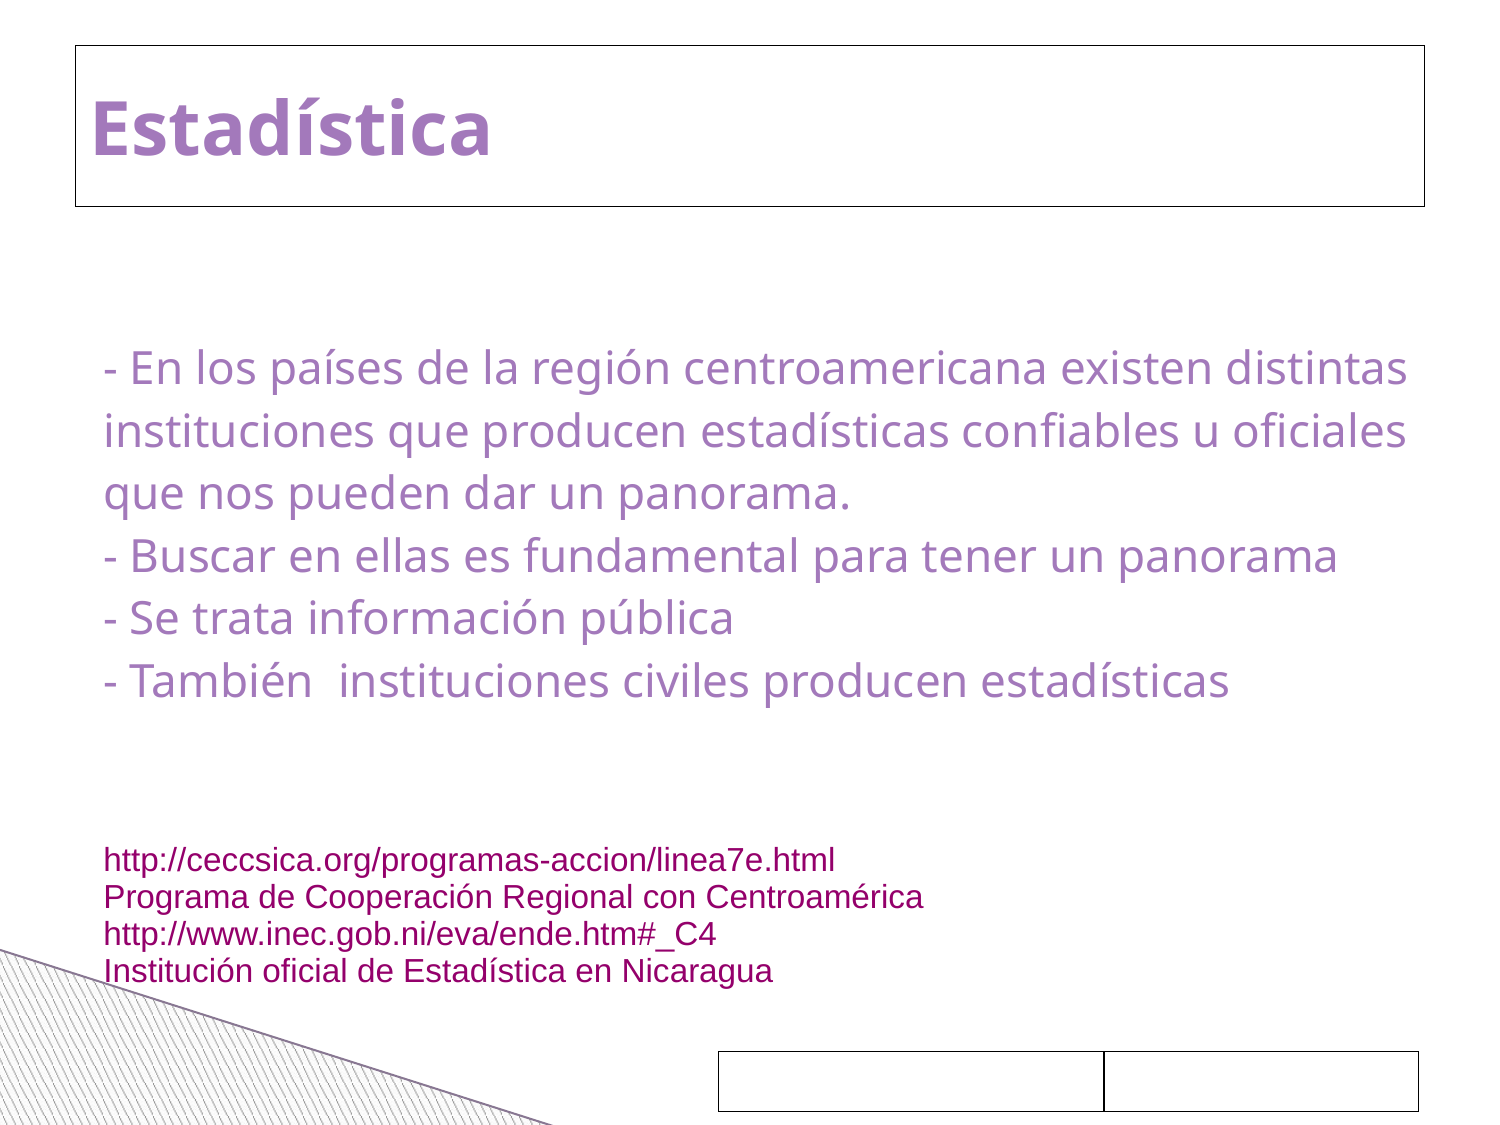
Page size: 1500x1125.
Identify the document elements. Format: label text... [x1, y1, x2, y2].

text_box - En los países de la región centroamericana existen distintas instituciones que producen estadísticas confiables u oficiales que nos pueden dar un panorama. - Buscar en ellas es fundamental para tener un panorama - Se trata información pública - También instituciones civiles producen estadísticas http://ceccsica.org/programas-accion/linea7e.html Programa de Cooperación Regional con Centroamérica http://www.inec.gob.ni/eva/ende.htm#_C4 Institución oficial de Estadística en Nicaragua [88, 265, 1447, 739]
picture [0, 952, 543, 1125]
title Estadística [75, 45, 1425, 207]
